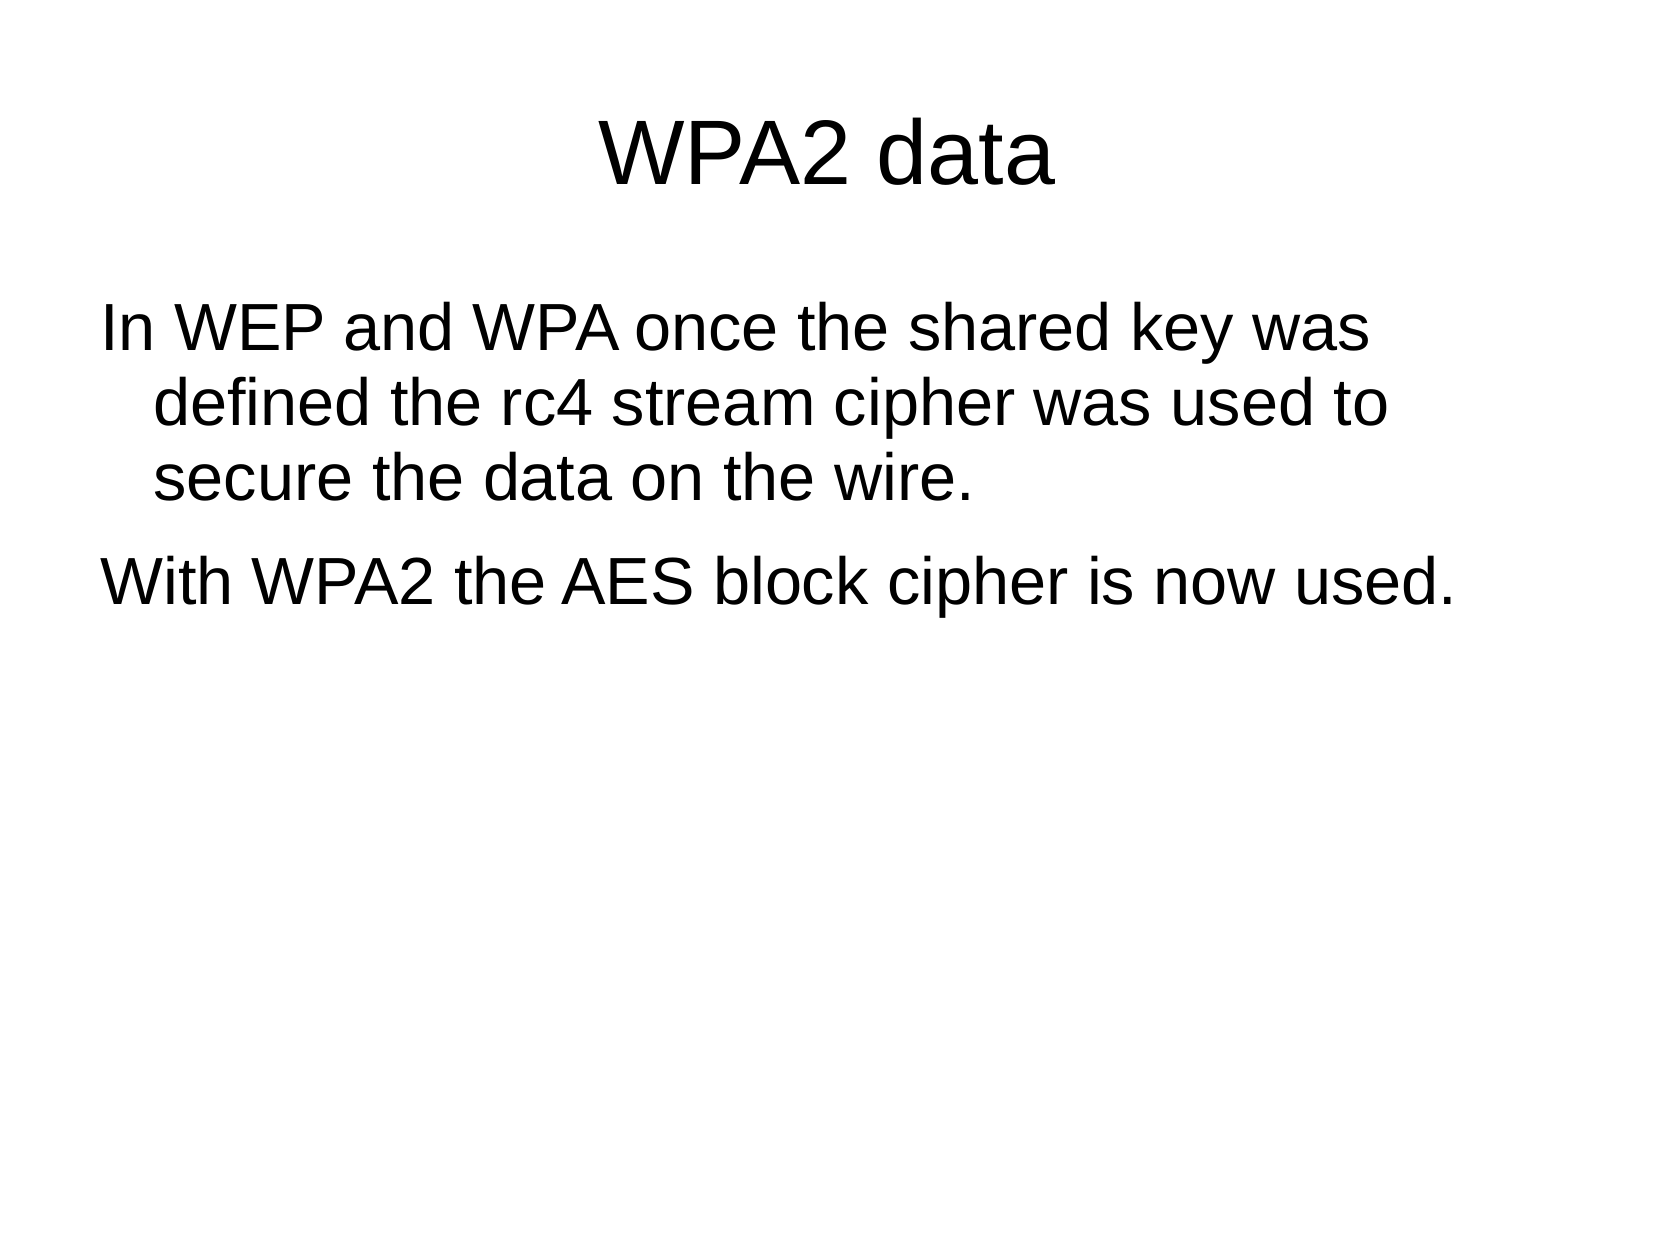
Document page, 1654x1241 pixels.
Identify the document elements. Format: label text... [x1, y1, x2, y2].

list In WEP and WPA once the shared key was defined the rc4 stream cipher was used to secure the data on the wire. With WPA2 the AES block cipher is now used. [82, 290, 1571, 1109]
title WPA2 data [82, 49, 1571, 257]
